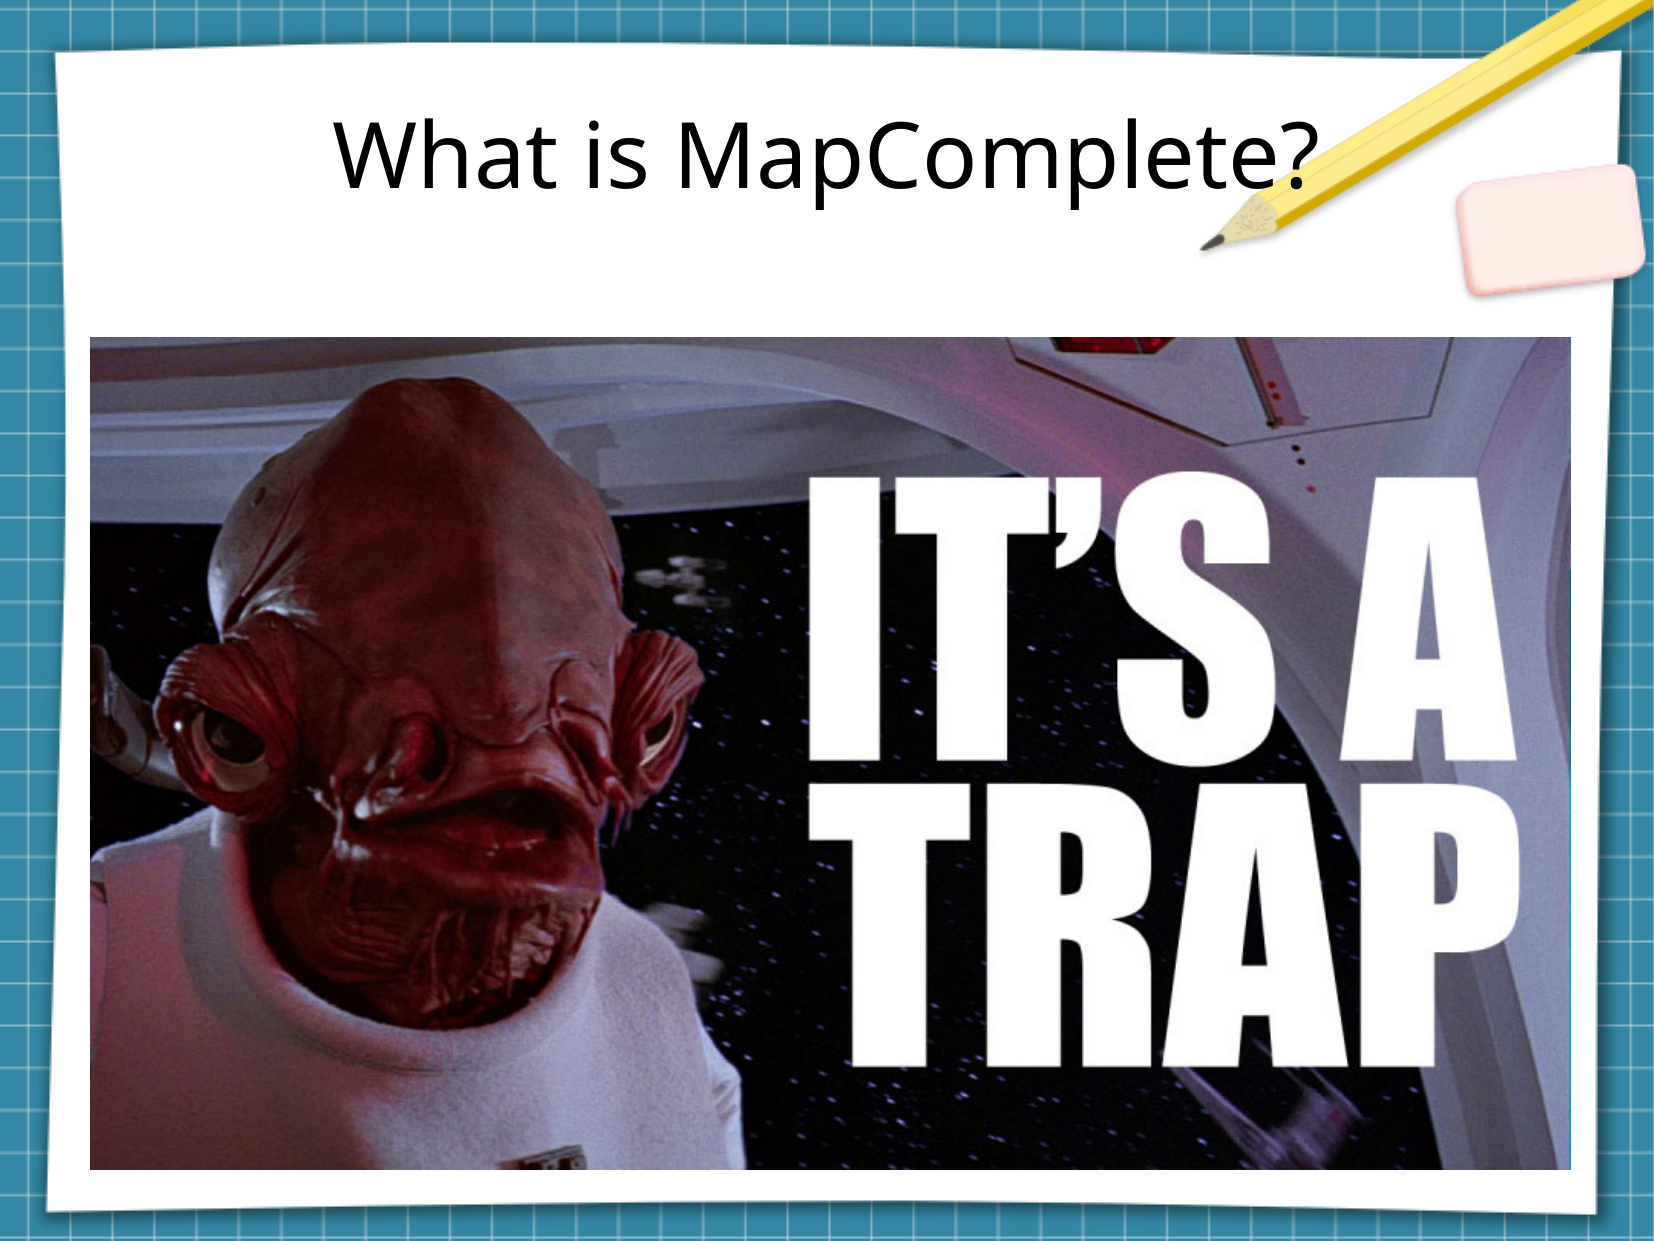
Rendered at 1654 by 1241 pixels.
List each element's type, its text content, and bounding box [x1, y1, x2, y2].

title What is MapComplete? [82, 49, 1571, 257]
picture [0, 0, 1654, 1241]
list [82, 290, 1571, 1010]
